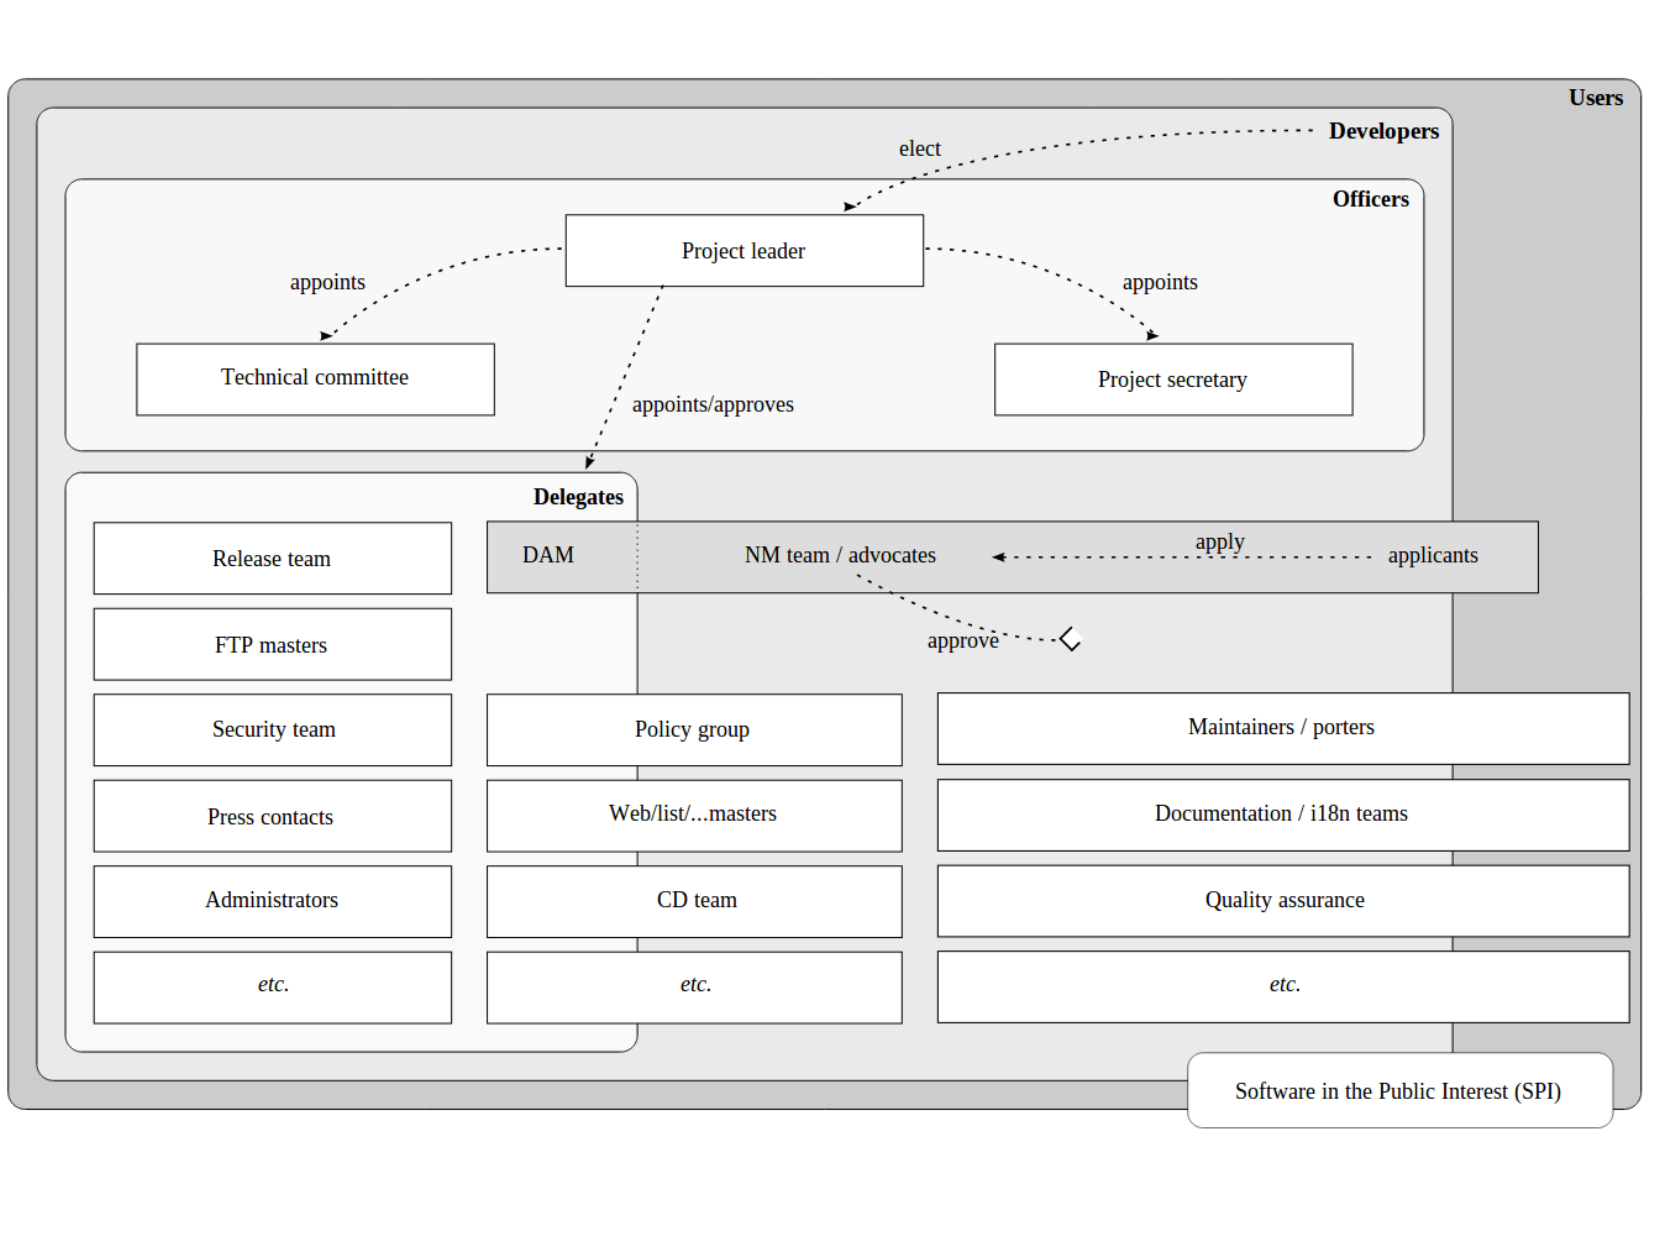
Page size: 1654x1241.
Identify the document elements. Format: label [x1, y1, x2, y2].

picture [0, 67, 1654, 1136]
